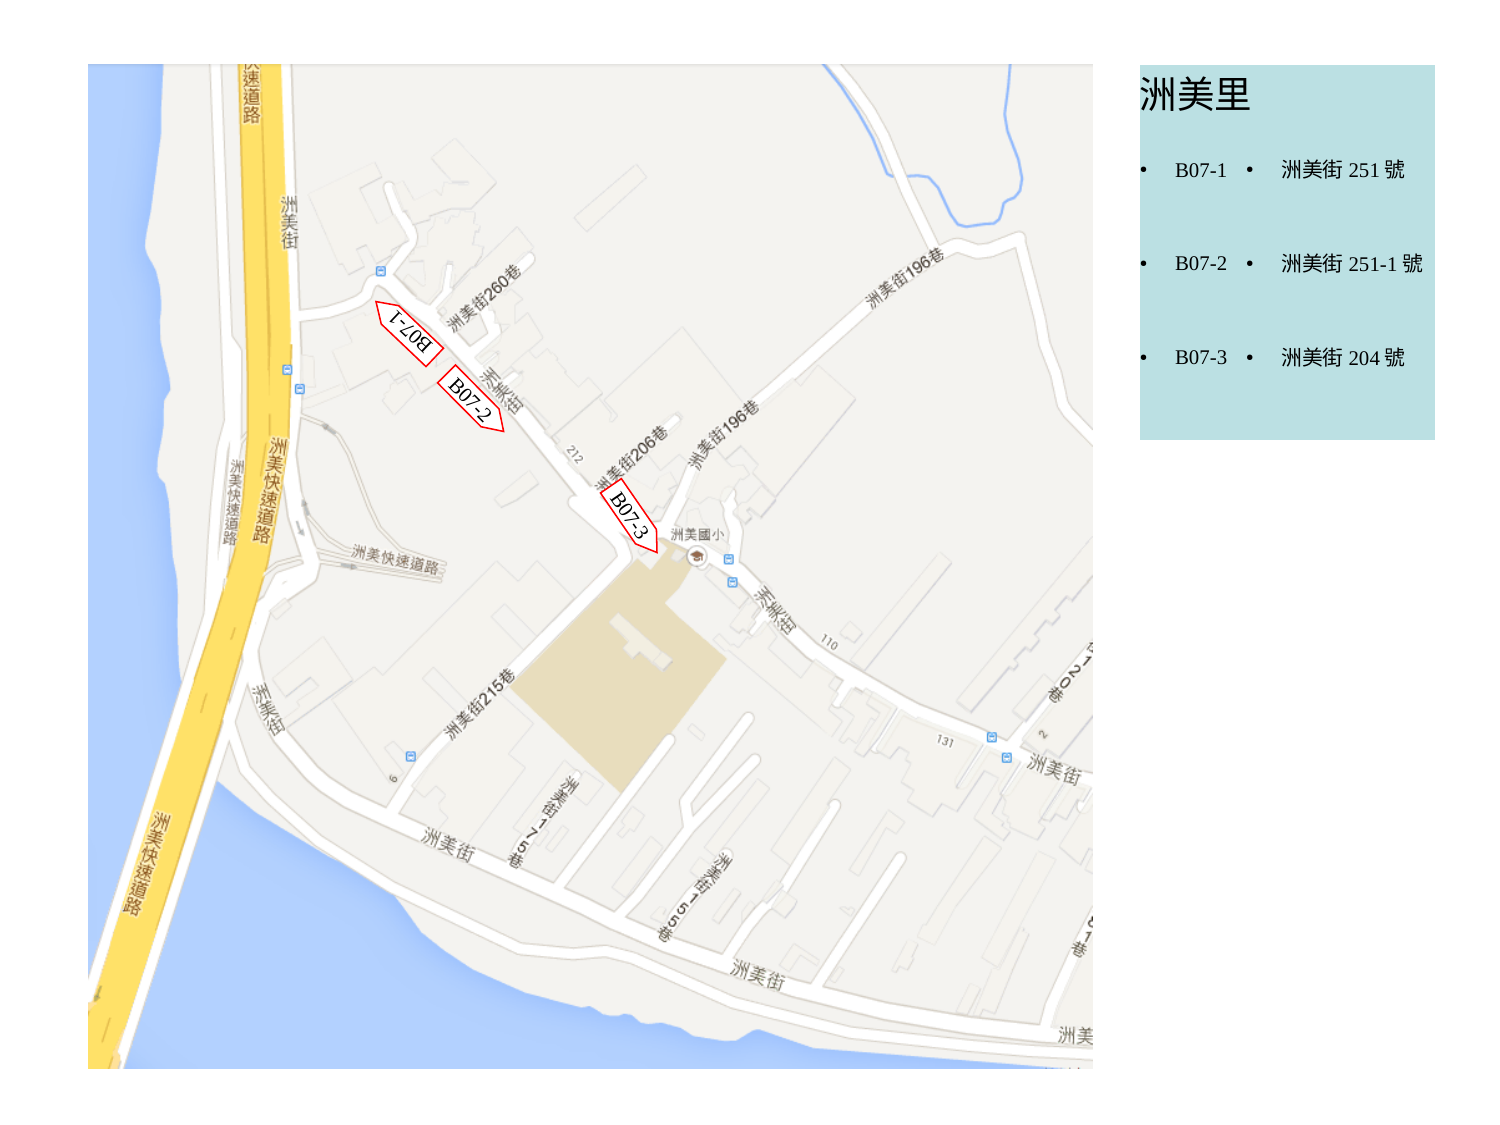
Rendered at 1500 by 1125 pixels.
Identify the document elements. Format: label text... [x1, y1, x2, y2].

text_box B07-2 [437, 365, 504, 432]
table_cell B07-2 [1140, 252, 1246, 346]
table_cell B07-3 [1140, 346, 1246, 440]
text_box B07-3 [600, 478, 657, 553]
text_box B07-1 [376, 301, 444, 367]
table_cell 洲美街204號 [1246, 346, 1435, 440]
table_cell 洲美街251-1號 [1246, 252, 1435, 346]
table_header 洲美里 [1140, 65, 1435, 159]
table_cell 洲美街251號 [1246, 159, 1435, 252]
table_cell B07-1 [1140, 159, 1246, 252]
picture [88, 64, 1093, 1069]
